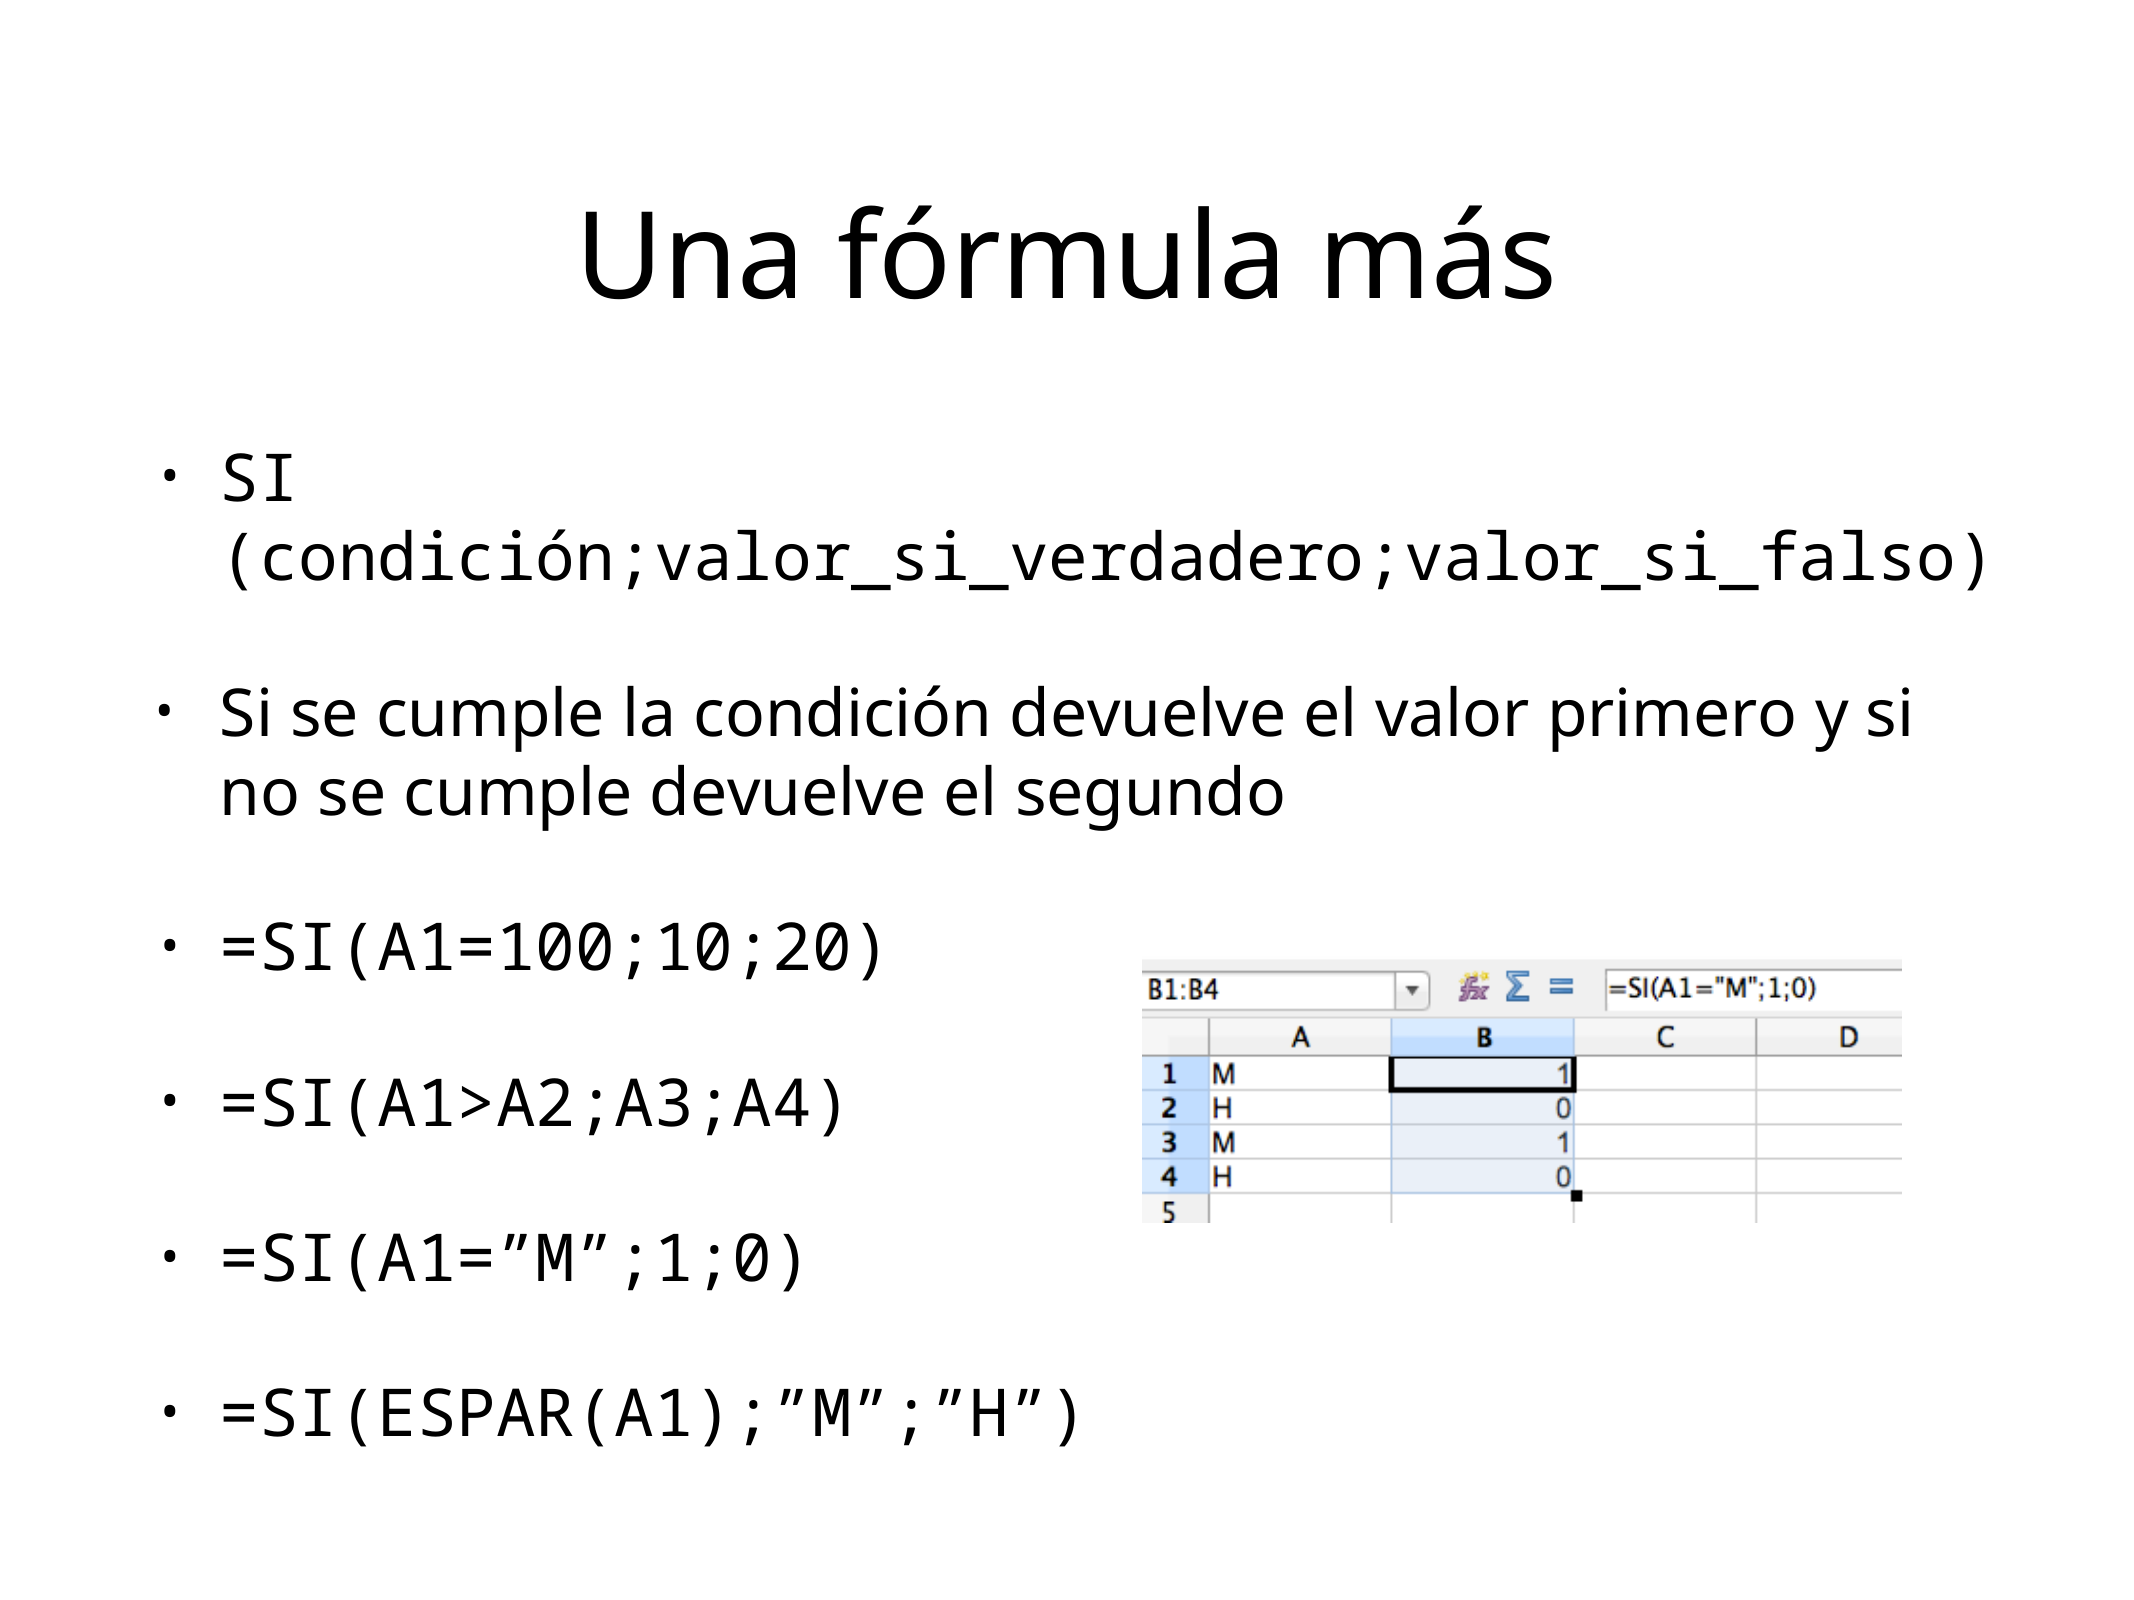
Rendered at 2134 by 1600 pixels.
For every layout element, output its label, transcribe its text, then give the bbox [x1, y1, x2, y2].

list SI (condición;valor_si_verdadero;valor_si_falso) Si se cumple la condición devuelve el valor primero y si no se cumple devuelve el segundo =SI(A1=100;10;20) =SI(A1>A2;A3;A4) =SI(A1=”M”;1;0) =SI(ESPAR(A1);”M”;”H”) [155, 427, 2001, 1459]
title Una fórmula más [156, 72, 1978, 427]
picture [1142, 956, 1902, 1223]
